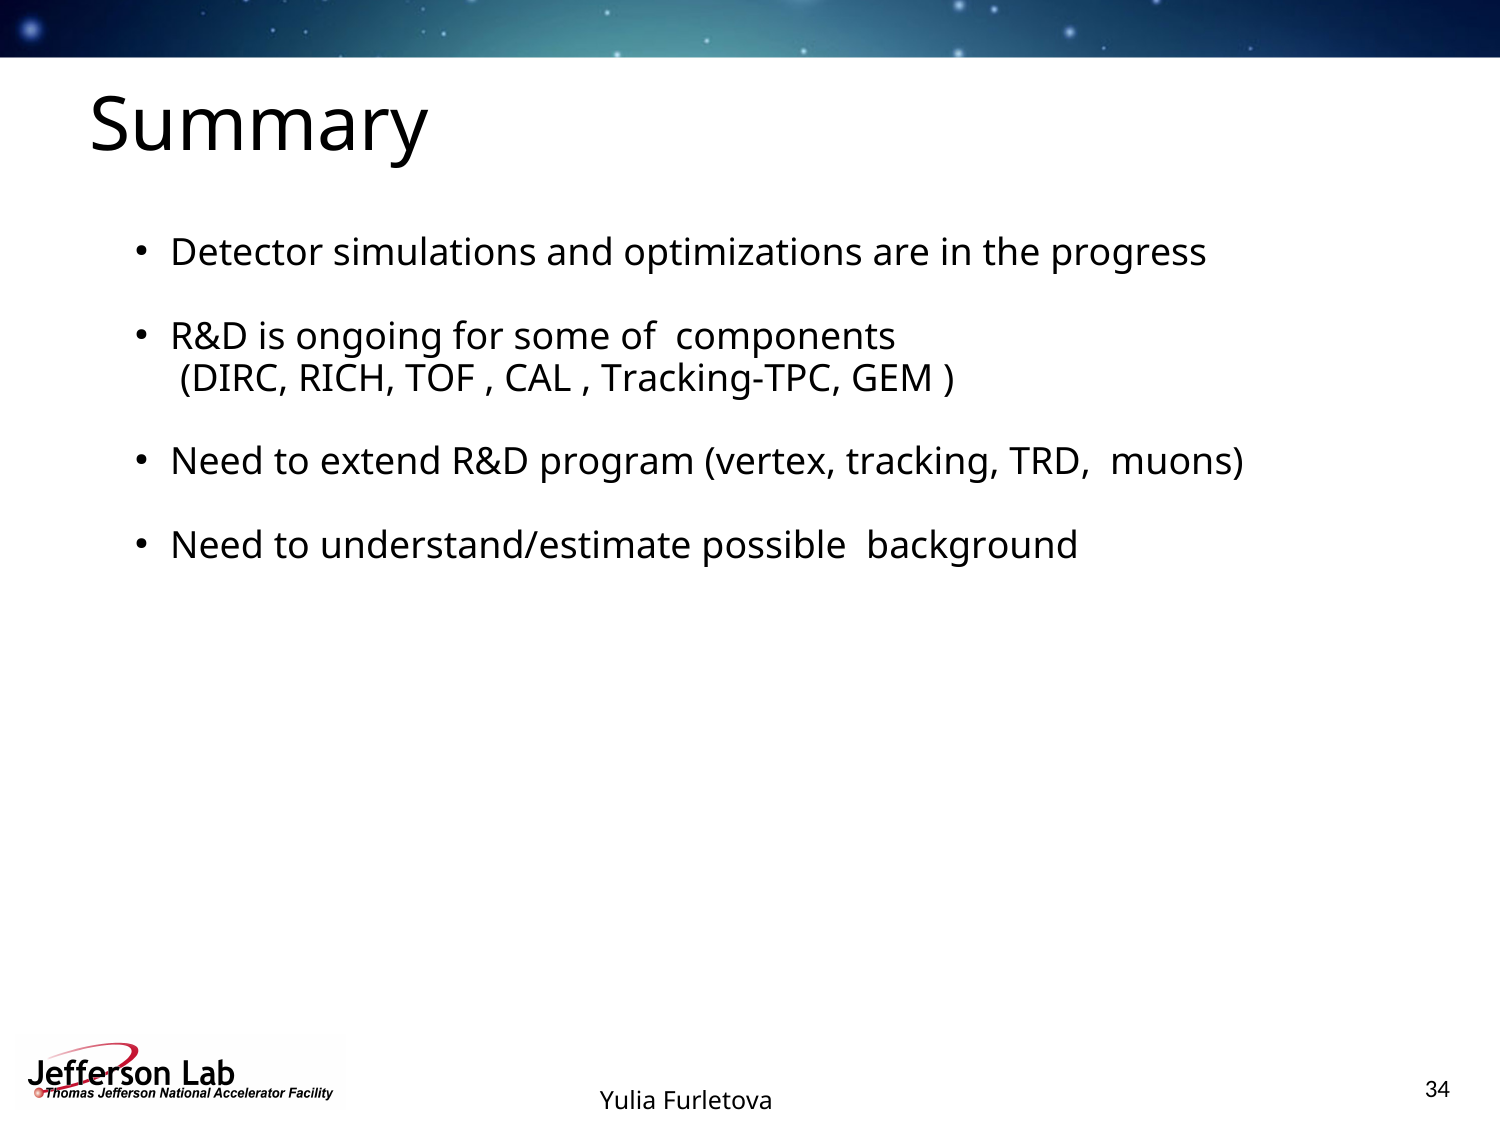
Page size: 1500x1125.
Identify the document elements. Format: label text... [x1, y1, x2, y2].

text_box Yulia Furletova [585, 1080, 789, 1123]
text_box Detector simulations and optimizations are in the progress R&D is ongoing for some of components (DIRC, RICH, TOF , CAL , Tracking-TPC, GEM ) Need to extend R&D program (vertex, tracking, TRD, muons) Need to understand/estimate possible background [120, 224, 1387, 654]
picture [0, 0, 1500, 1125]
text_box Summary [75, 75, 581, 175]
